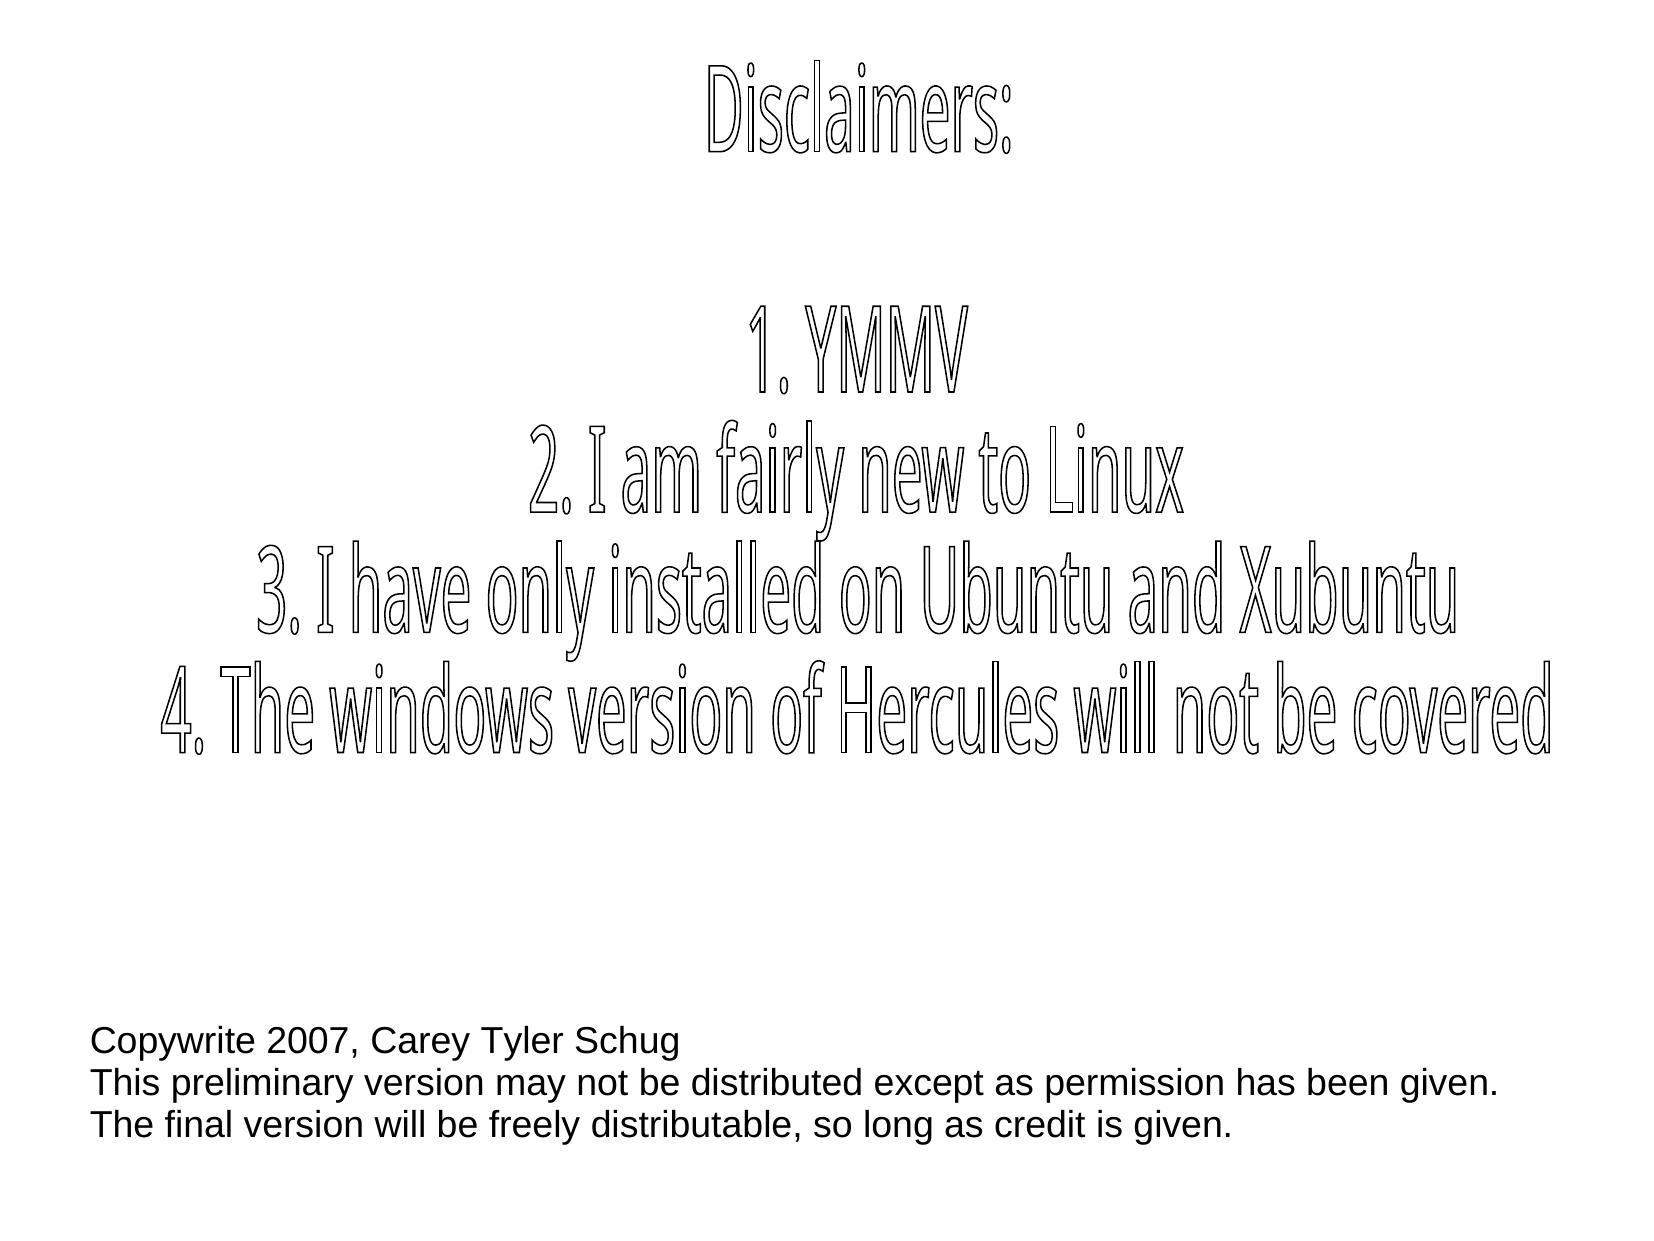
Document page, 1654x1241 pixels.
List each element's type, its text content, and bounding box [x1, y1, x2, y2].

text_box Disclaimers: 1. YMMV 2. I am fairly new to Linux 3. I have only installed on Ubuntu and Xubuntu 4. The windows version of Hercules will not be covered [890, 306, 930, 393]
text_box Disclaimers: 1. YMMV 2. I am fairly new to Linux 3. I have only installed on Ubuntu and Xubuntu 4. The windows version of Hercules will not be covered [794, 447, 845, 634]
text_box Copywrite 2007, Carey Tyler Schug This preliminary version may not be distributed except as permission has been given. The final version will be freely distributable, so long as credit is given. [75, 1012, 1613, 1167]
text_box Disclaimers: 1. YMMV 2. I am fairly new to Linux 3. I have only installed on Ubuntu and Xubuntu 4. The windows version of Hercules will not be covered [841, 306, 881, 393]
